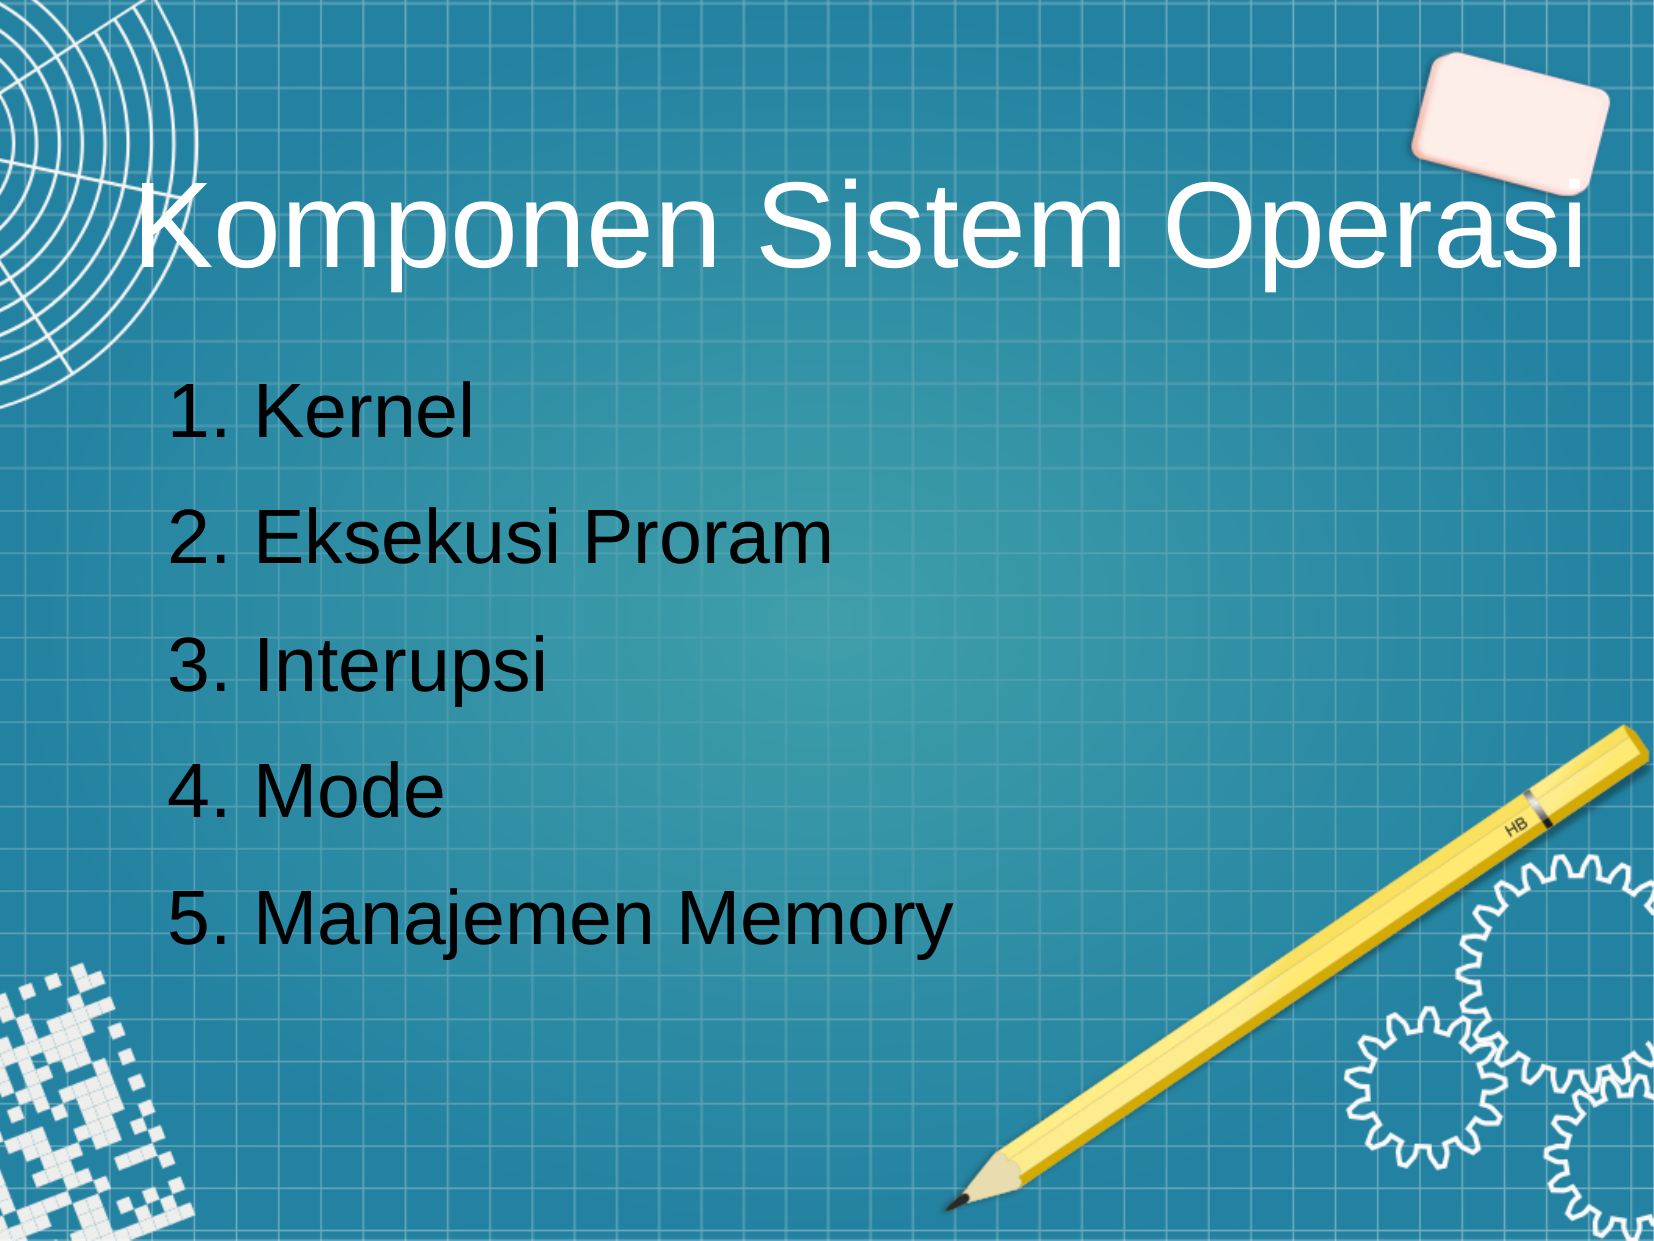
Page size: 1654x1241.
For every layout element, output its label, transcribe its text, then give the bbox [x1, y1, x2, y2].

title Komponen Sistem Operasi [116, 76, 1606, 361]
list 1. Kernel 2. Eksekusi Proram 3. Interupsi 4. Mode 5. Manajemen Memory [90, 360, 1579, 963]
